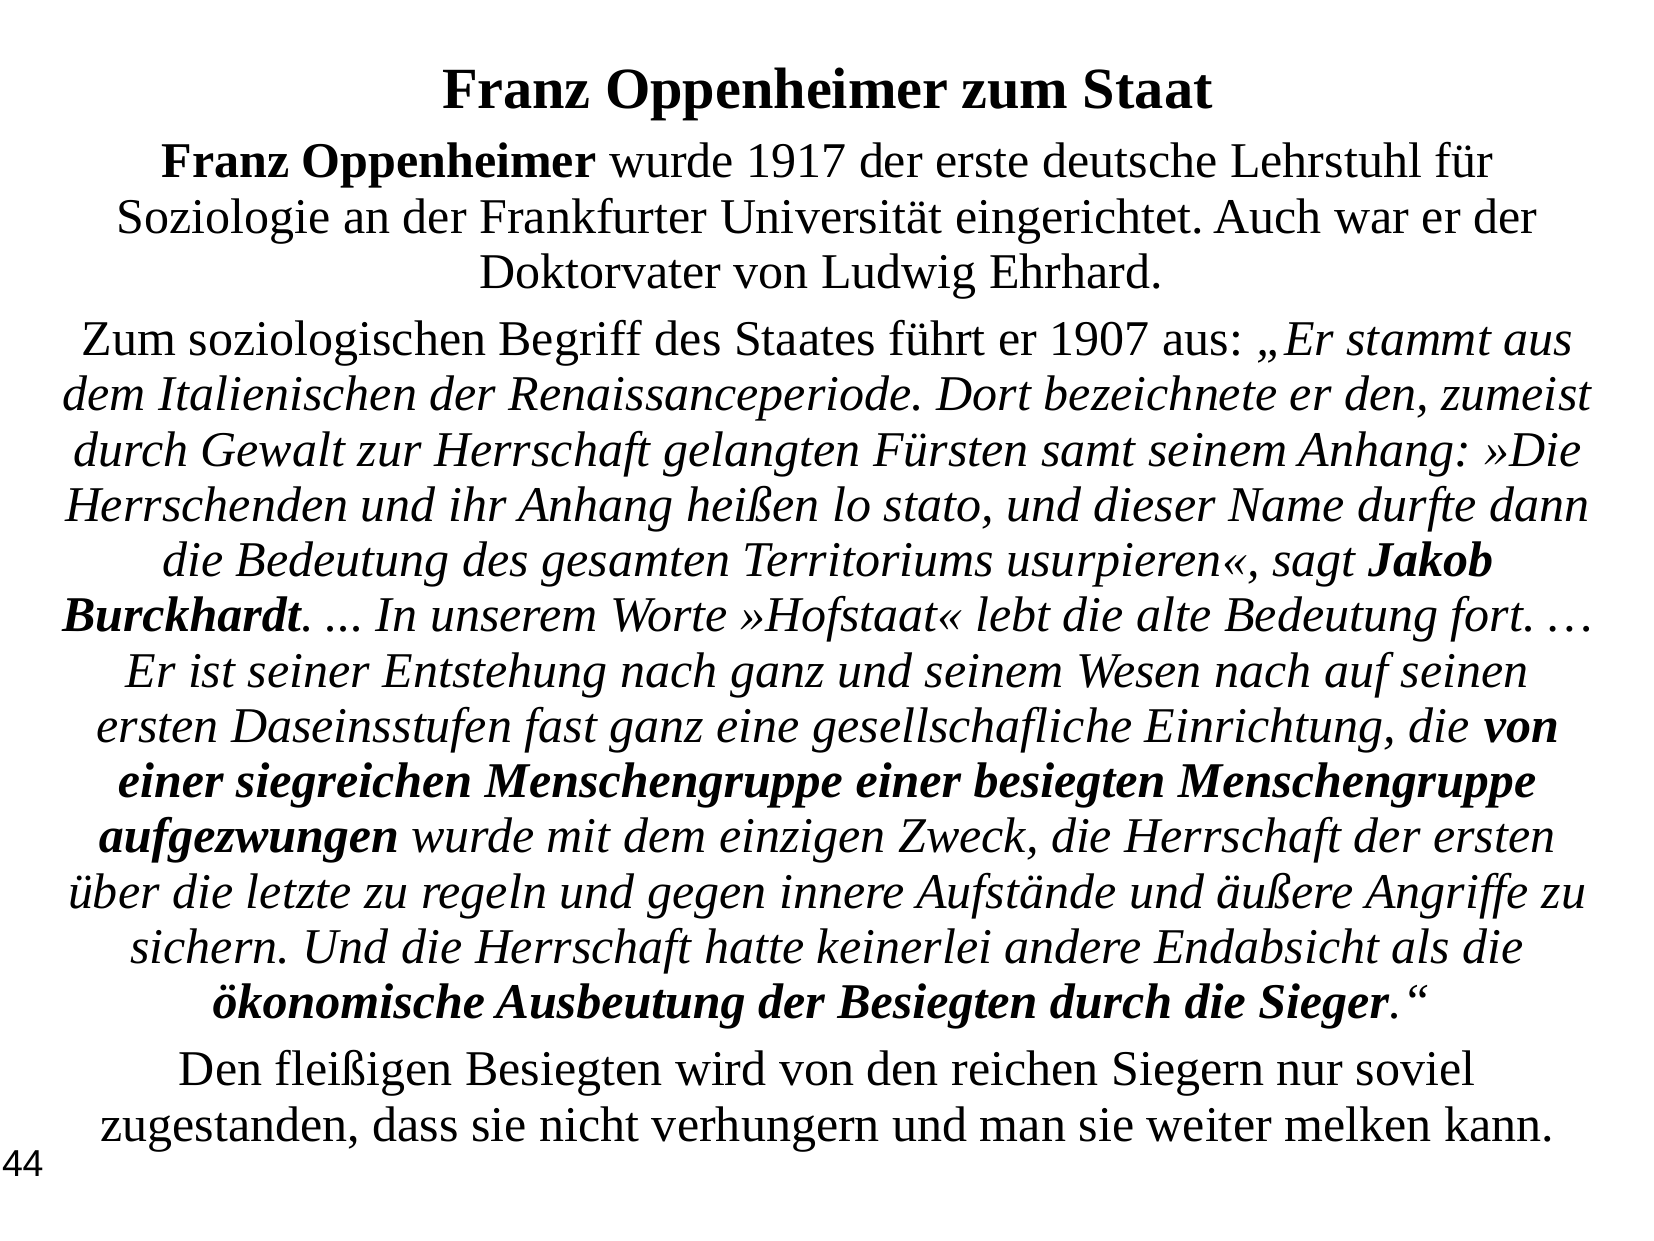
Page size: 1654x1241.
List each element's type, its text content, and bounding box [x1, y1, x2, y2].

text_box <Nummer> [0, 1135, 205, 1206]
text_box Franz Oppenheimer zum Staat Franz Oppenheimer wurde 1917 der erste deutsche Lehrstuhl für Soziologie an der Frankfurter Universität eingerichtet. Auch war er der Doktorvater von Ludwig Ehrhard. Zum soziologischen Begriff des Staates führt er 1907 aus: „Er stammt aus dem Italienischen der Renaissanceperiode. Dort bezeichnete er den, zumeist durch Gewalt zur Herrschaft gelangten Fürsten samt seinem Anhang: »Die Herrschenden und ihr Anhang heißen lo stato, und dieser Name durfte dann die Bedeutung des gesamten Territoriums usurpieren«, sagt Jakob Burckhardt. ... In unserem Worte »Hofstaat« lebt die alte Bedeutung fort. … Er ist seiner Entstehung nach ganz und seinem Wesen nach auf seinen ersten Daseinsstufen fast ganz eine gesellschafliche Einrichtung, die von einer siegreichen Menschengruppe einer besiegten Menschengruppe aufgezwungen wurde mit dem einzigen Zweck, die Herrschaft der ersten über die letzte zu regeln und gegen innere Aufstände und äußere Angriffe zu sichern. Und die Herrschaft hatte keinerlei andere Endabsicht als die ökonomische Ausbeutung der Besiegten durch die Sieger.“ Den fleißigen Besiegten wird von den reichen Siegern nur soviel zugestanden, dass sie nicht verhungern und man sie weiter melken kann. [47, 49, 1613, 1160]
